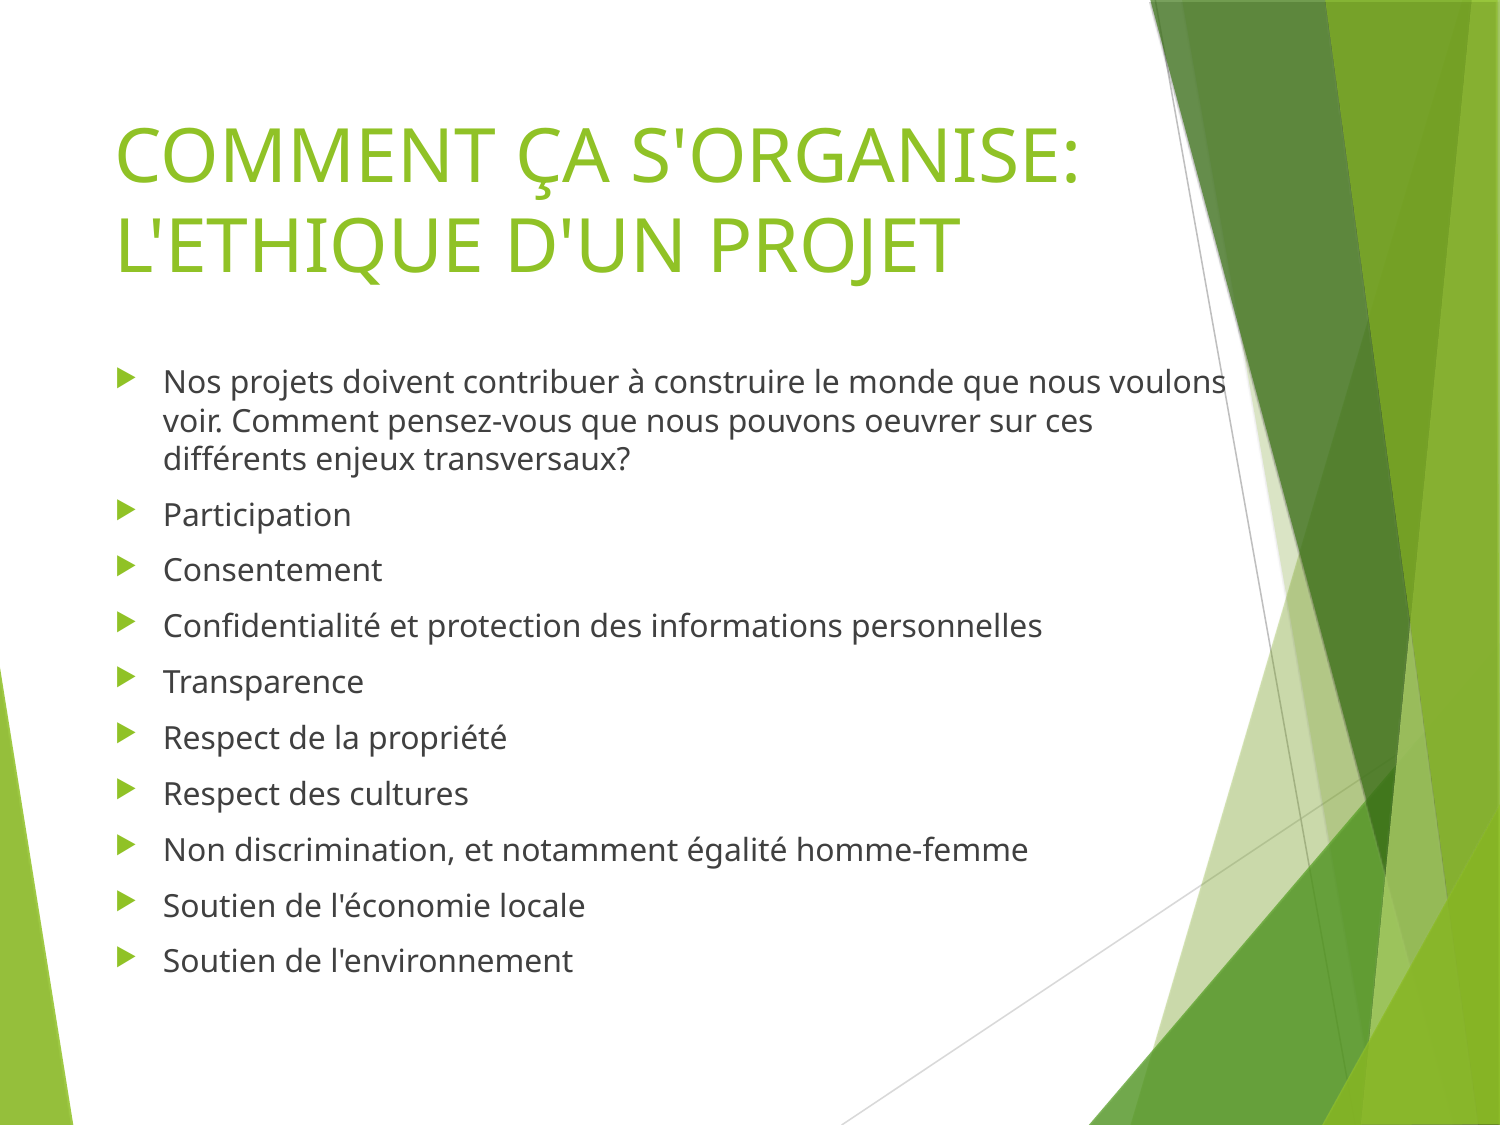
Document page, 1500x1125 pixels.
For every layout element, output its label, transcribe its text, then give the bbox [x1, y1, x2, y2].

list Nos projets doivent contribuer à construire le monde que nous voulons voir. Comment pensez-vous que nous pouvons oeuvrer sur ces différents enjeux transversaux? Participation Consentement Confidentialité et protection des informations personnelles Transparence Respect de la propriété Respect des cultures Non discrimination, et notamment égalité homme-femme Soutien de l'économie locale Soutien de l'environnement [99, 354, 1258, 992]
title COMMENT ÇA S'ORGANISE: L'ETHIQUE D'UN PROJET [99, 99, 1142, 317]
